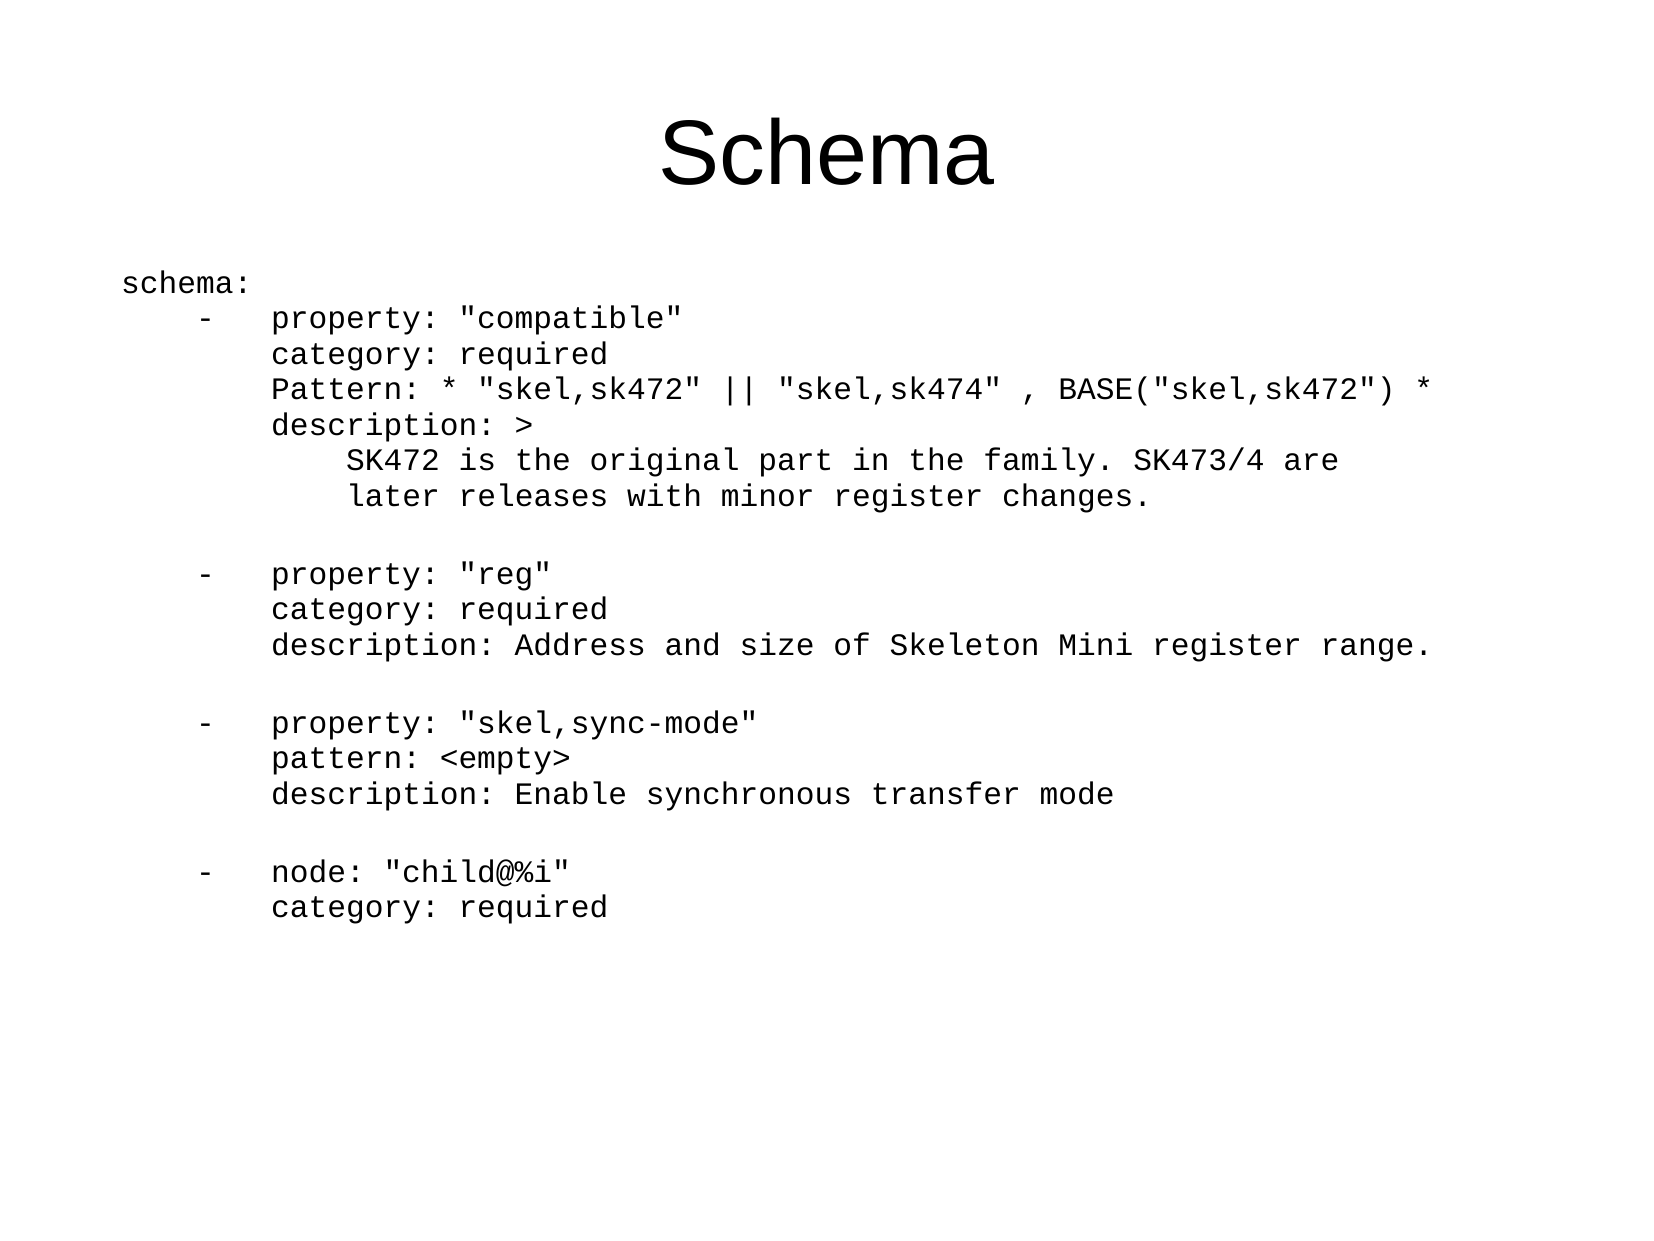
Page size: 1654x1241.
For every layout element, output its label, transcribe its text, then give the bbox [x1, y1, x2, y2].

title Schema [82, 49, 1571, 257]
text_box schema: - property: "compatible" category: required Pattern: * "skel,sk472" || "skel,sk474" , BASE("skel,sk472") * description: > SK472 is the original part in the family. SK473/4 are later releases with minor register changes. - property: "reg" category: required description: Address and size of Skeleton Mini register range. - property: "skel,sync-mode" pattern: <empty> description: Enable synchronous transfer mode - node: "child@%i" category: required [106, 259, 1524, 978]
